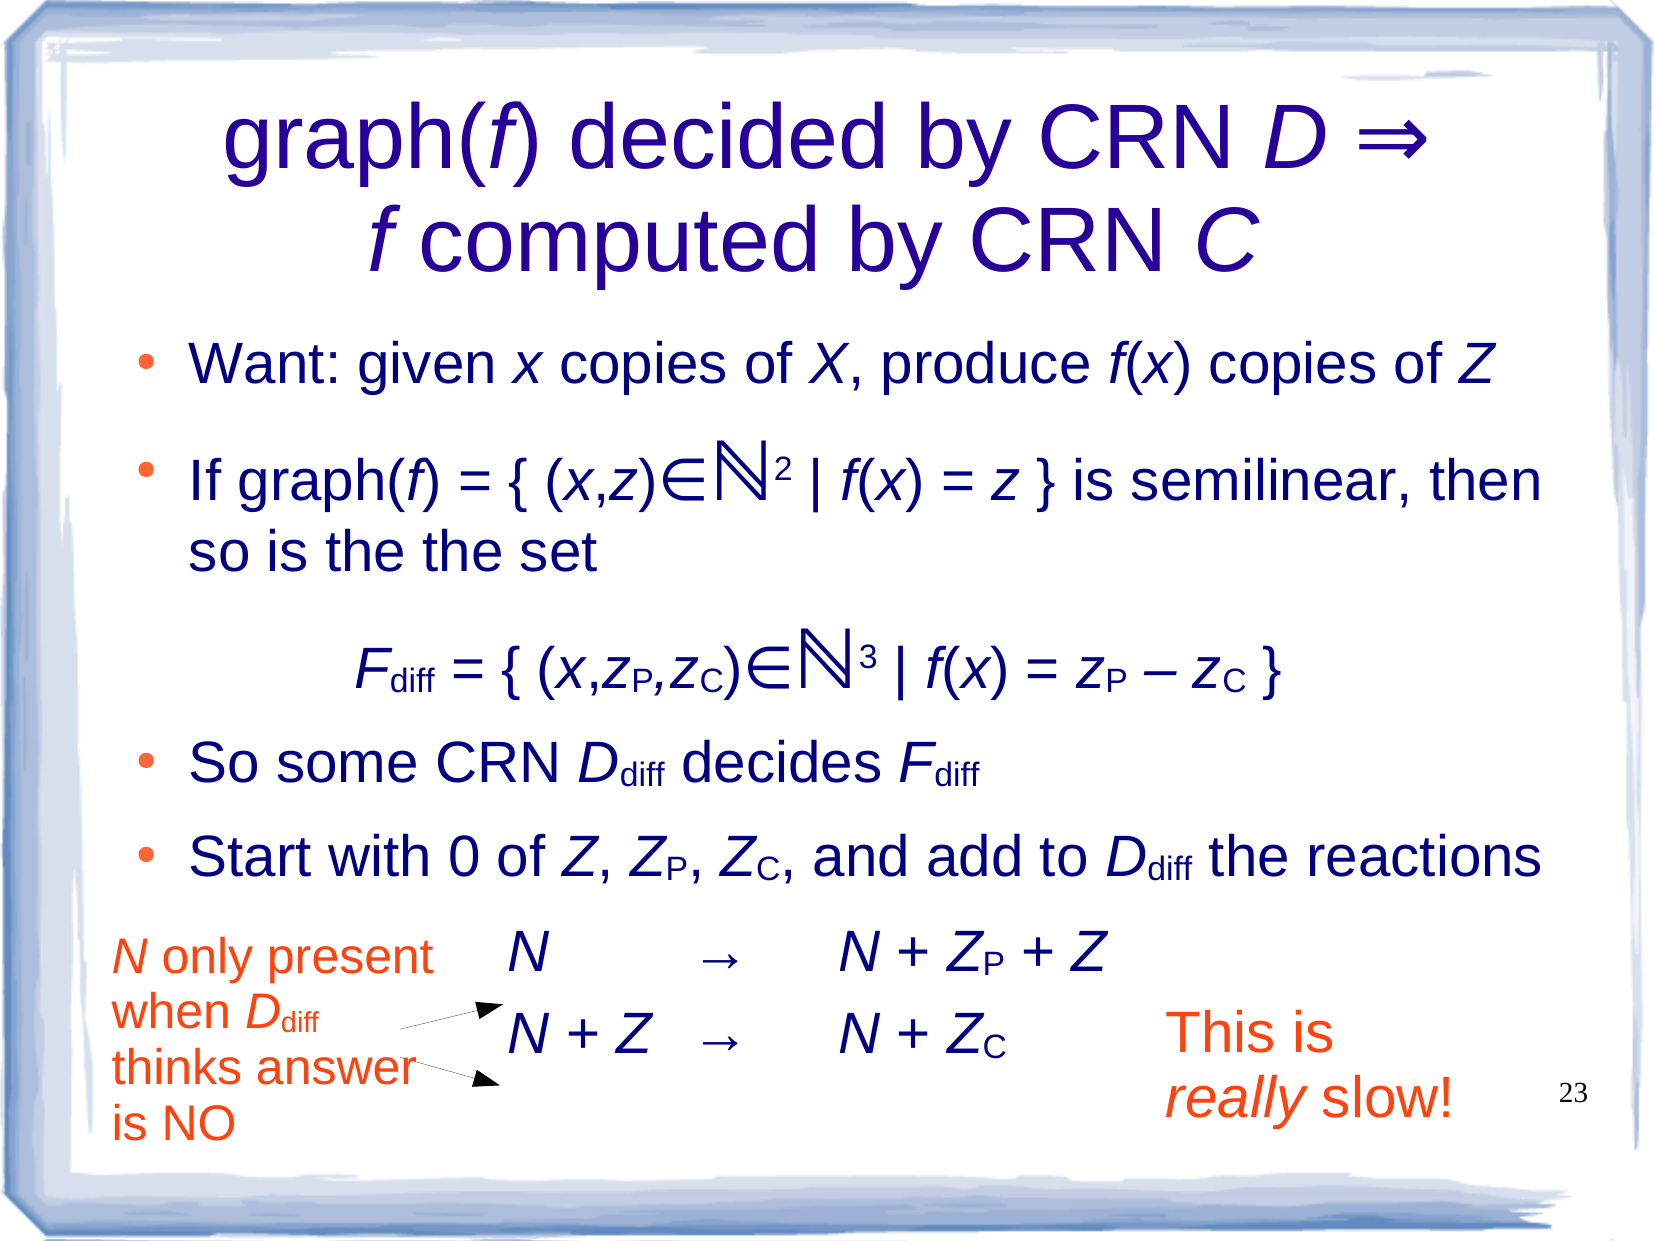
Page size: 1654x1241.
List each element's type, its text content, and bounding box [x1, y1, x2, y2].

title graph(f) decided by CRN D ⇒ f computed by CRN C [82, 84, 1571, 292]
picture [0, 0, 1654, 1241]
list Want: given x copies of X, produce f(x) copies of Z If graph(f) = { (x,z)∈ℕ2 | f(x) = z } is semilinear, then so is the the set Fdiff = { (x,zP,zC)∈ℕ3 | f(x) = zP – zC } So some CRN Ddiff decides Fdiff Start with 0 of Z, ZP, ZC, and add to Ddiff the reactions N → N + ZP + Z N + Z → N + ZC [118, 330, 1571, 1156]
text_box N only present when Ddiff thinks answer is NO [96, 920, 454, 1175]
text_box This is really slow! [1165, 1000, 1479, 1130]
